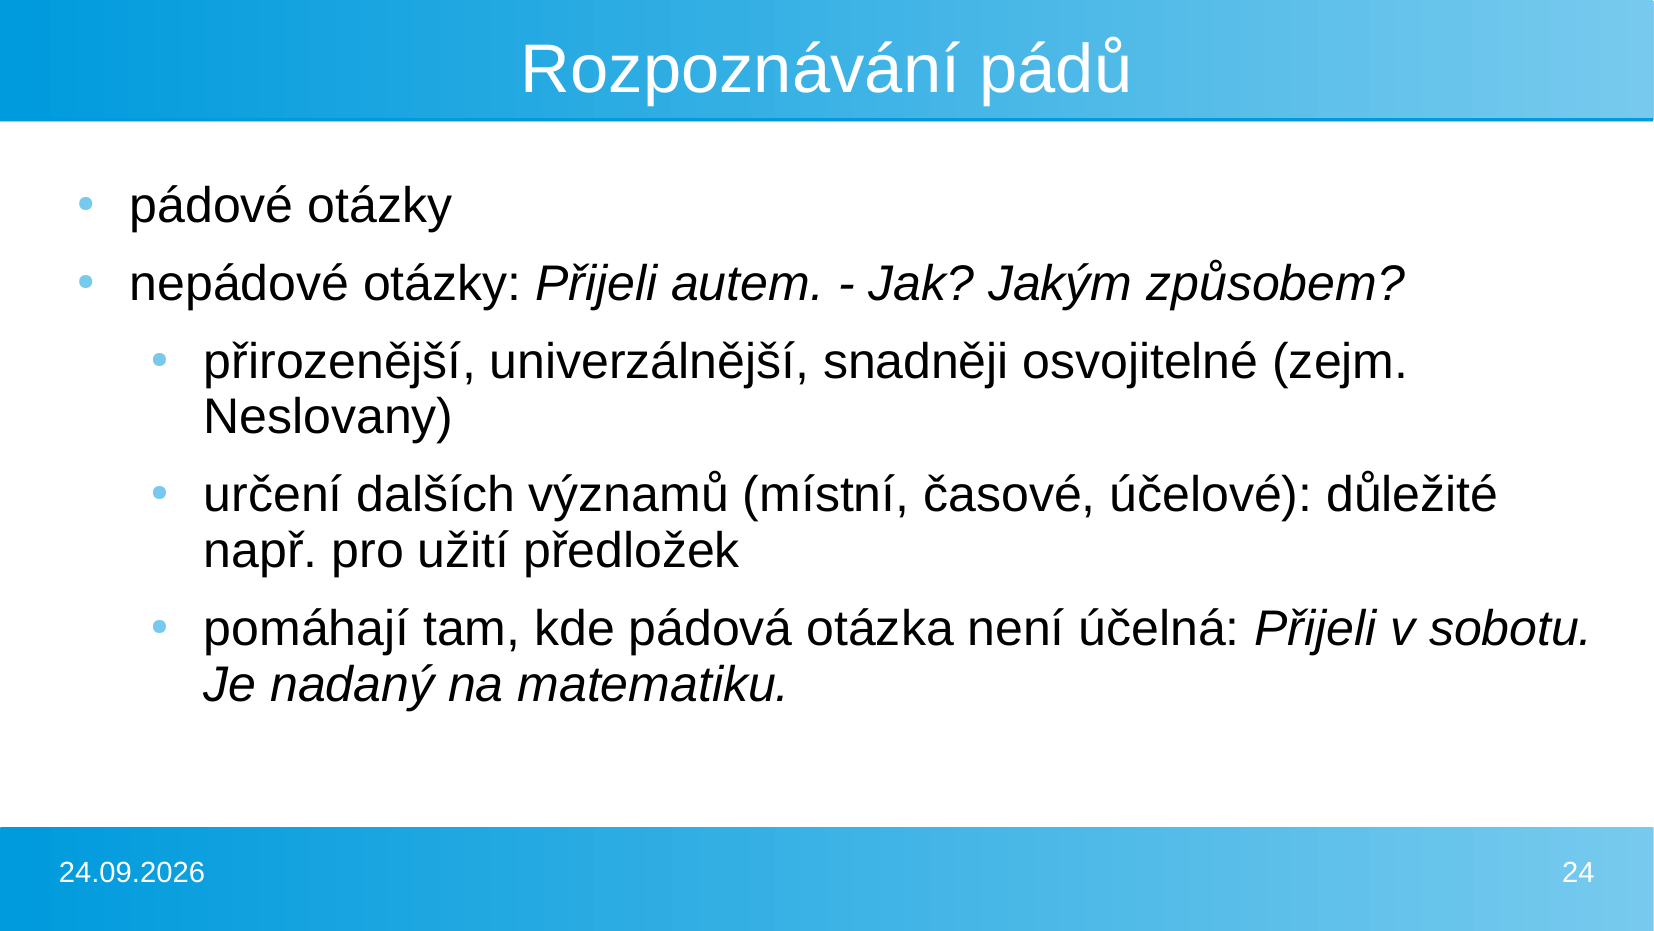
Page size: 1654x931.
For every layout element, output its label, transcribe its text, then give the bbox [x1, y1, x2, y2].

list pádové otázky nepádové otázky: Přijeli autem. - Jak? Jakým způsobem? přirozenější, univerzálnější, snadněji osvojitelné (zejm. Neslovany) určení dalších významů (místní, časové, účelové): důležité např. pro užití předložek pomáhají tam, kde pádová otázka není účelná: Přijeli v sobotu. Je nadaný na matematiku. [59, 177, 1595, 768]
title Rozpoznávání pádů [59, 29, 1595, 108]
